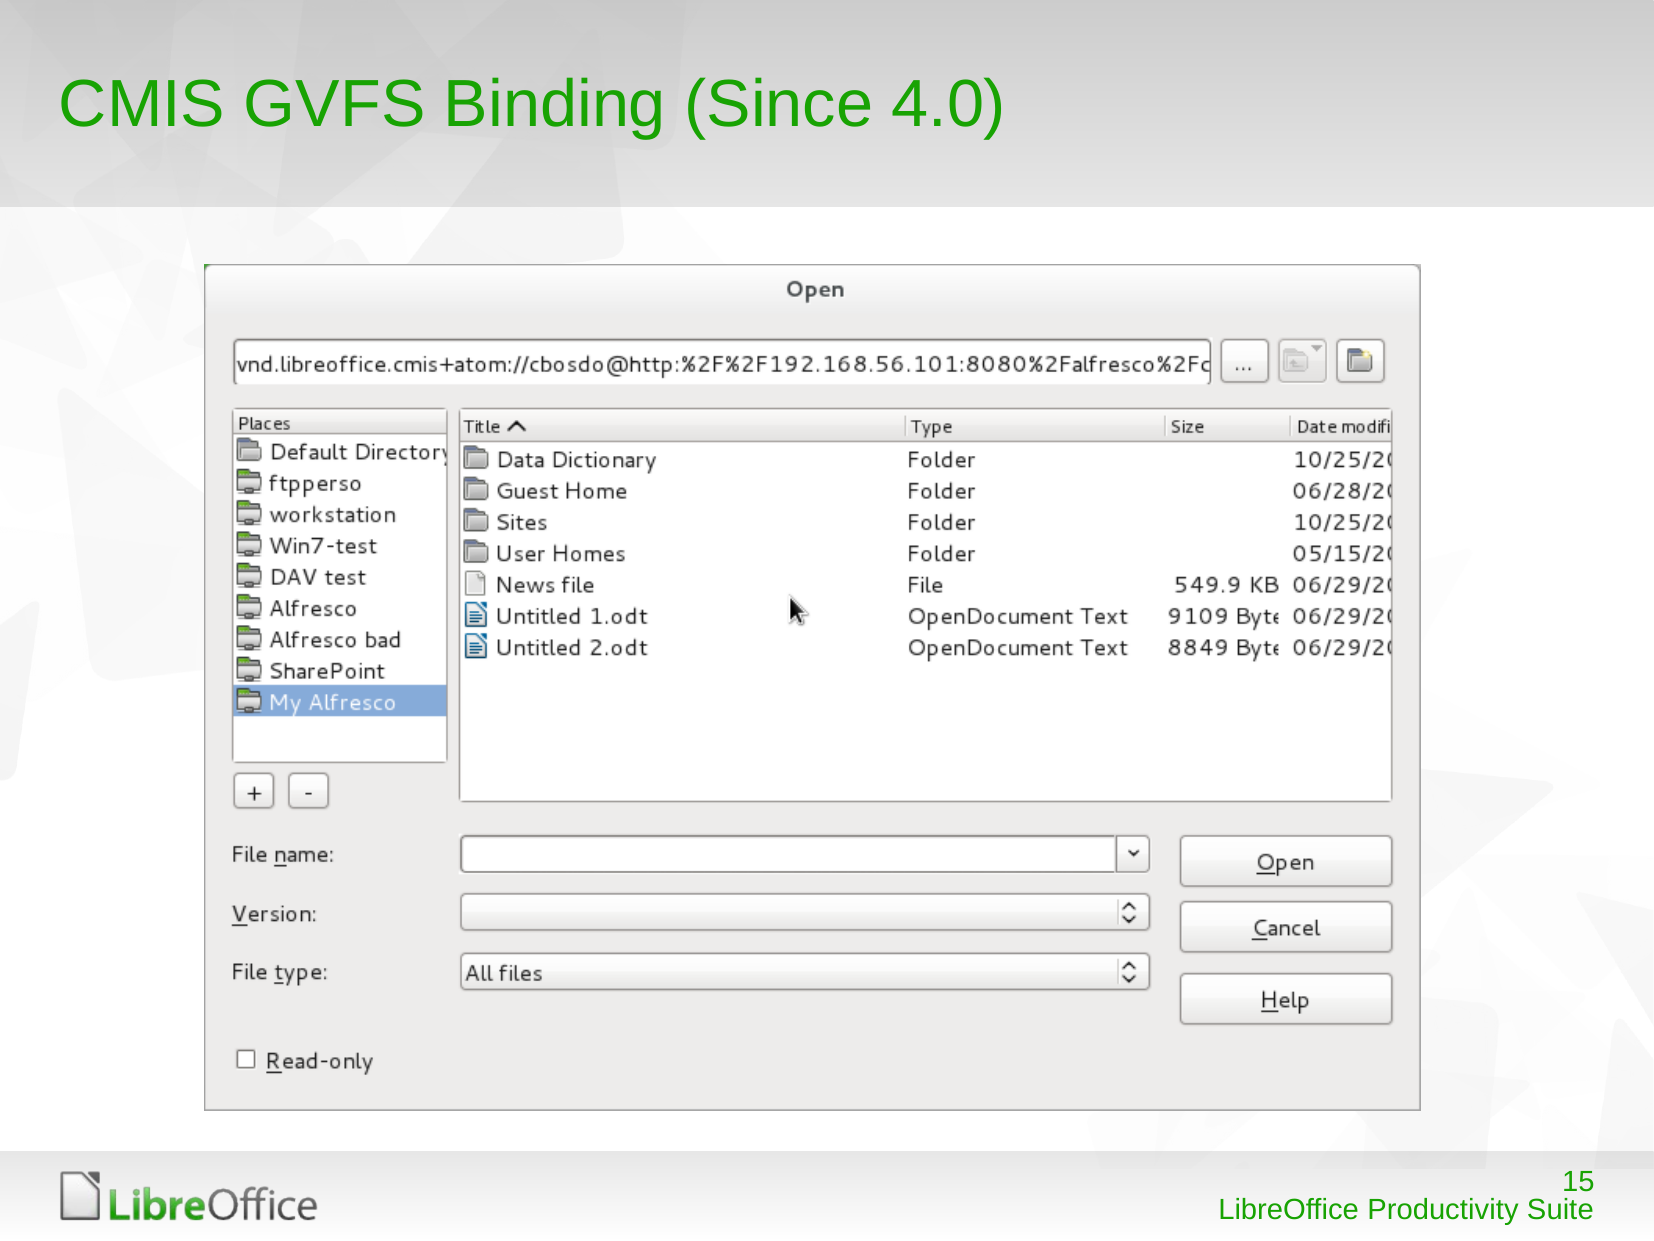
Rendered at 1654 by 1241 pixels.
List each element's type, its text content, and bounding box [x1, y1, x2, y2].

picture [0, 0, 1654, 1169]
picture [41, 1152, 337, 1240]
title CMIS GVFS Binding (Since 4.0) [59, 29, 1595, 178]
